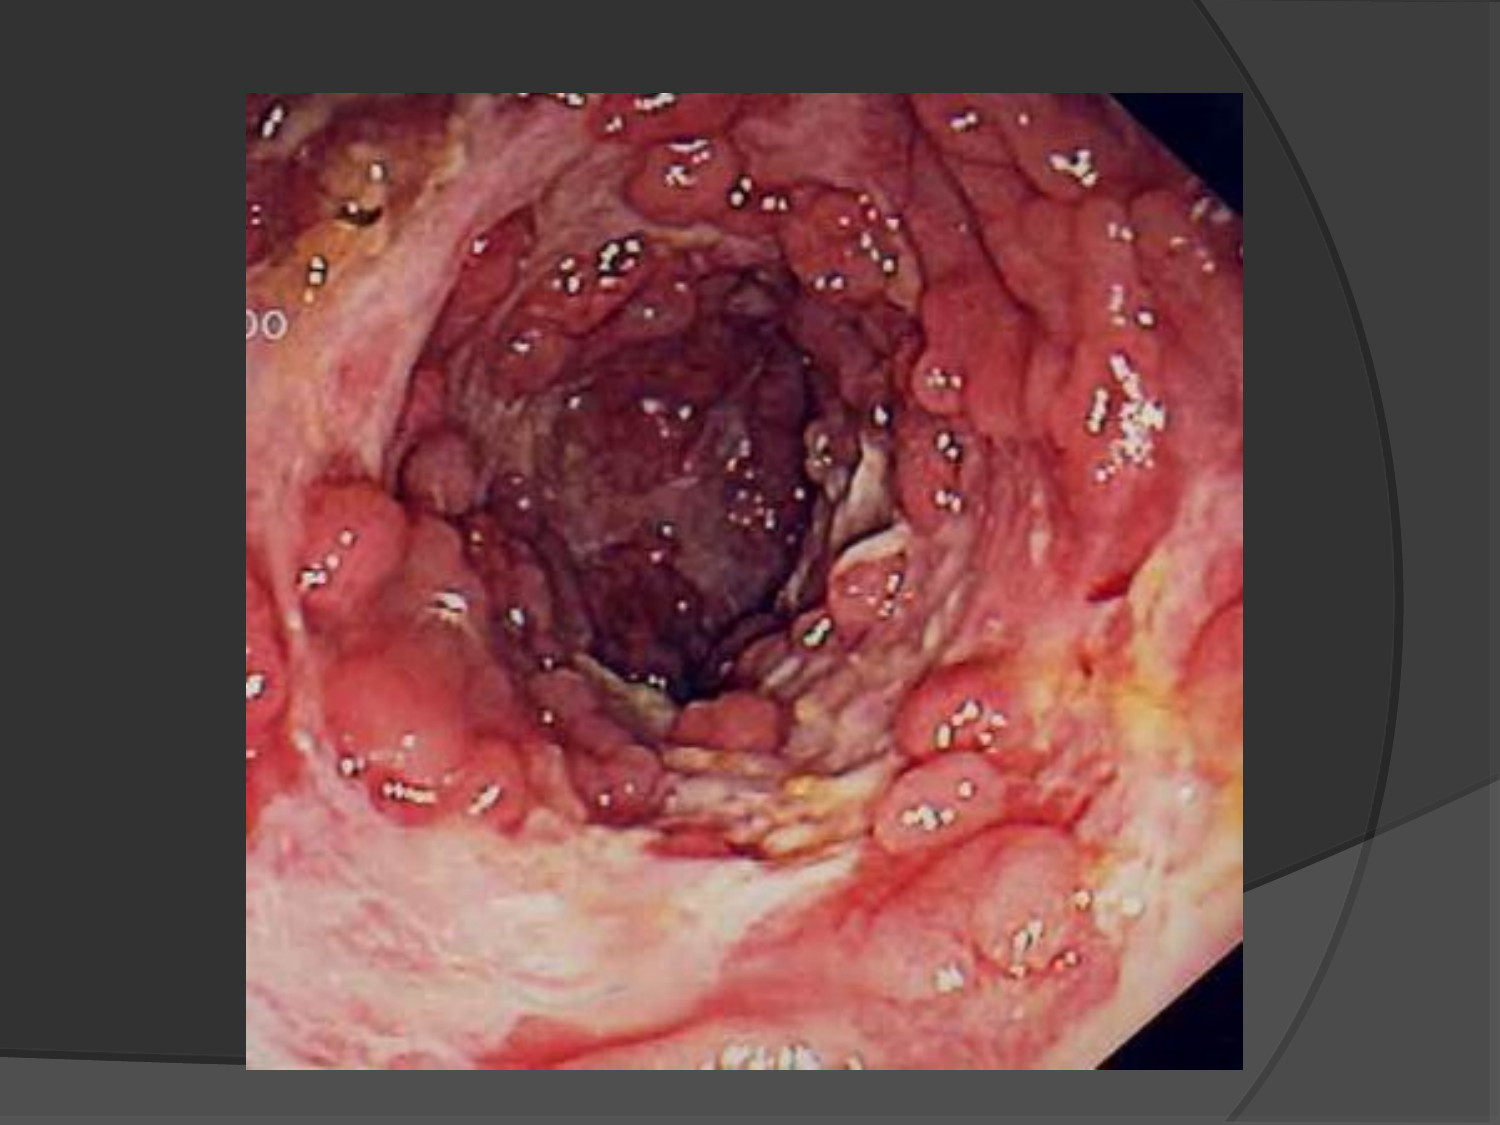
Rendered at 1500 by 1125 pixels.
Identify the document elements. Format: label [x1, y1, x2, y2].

picture [246, 93, 1243, 1071]
